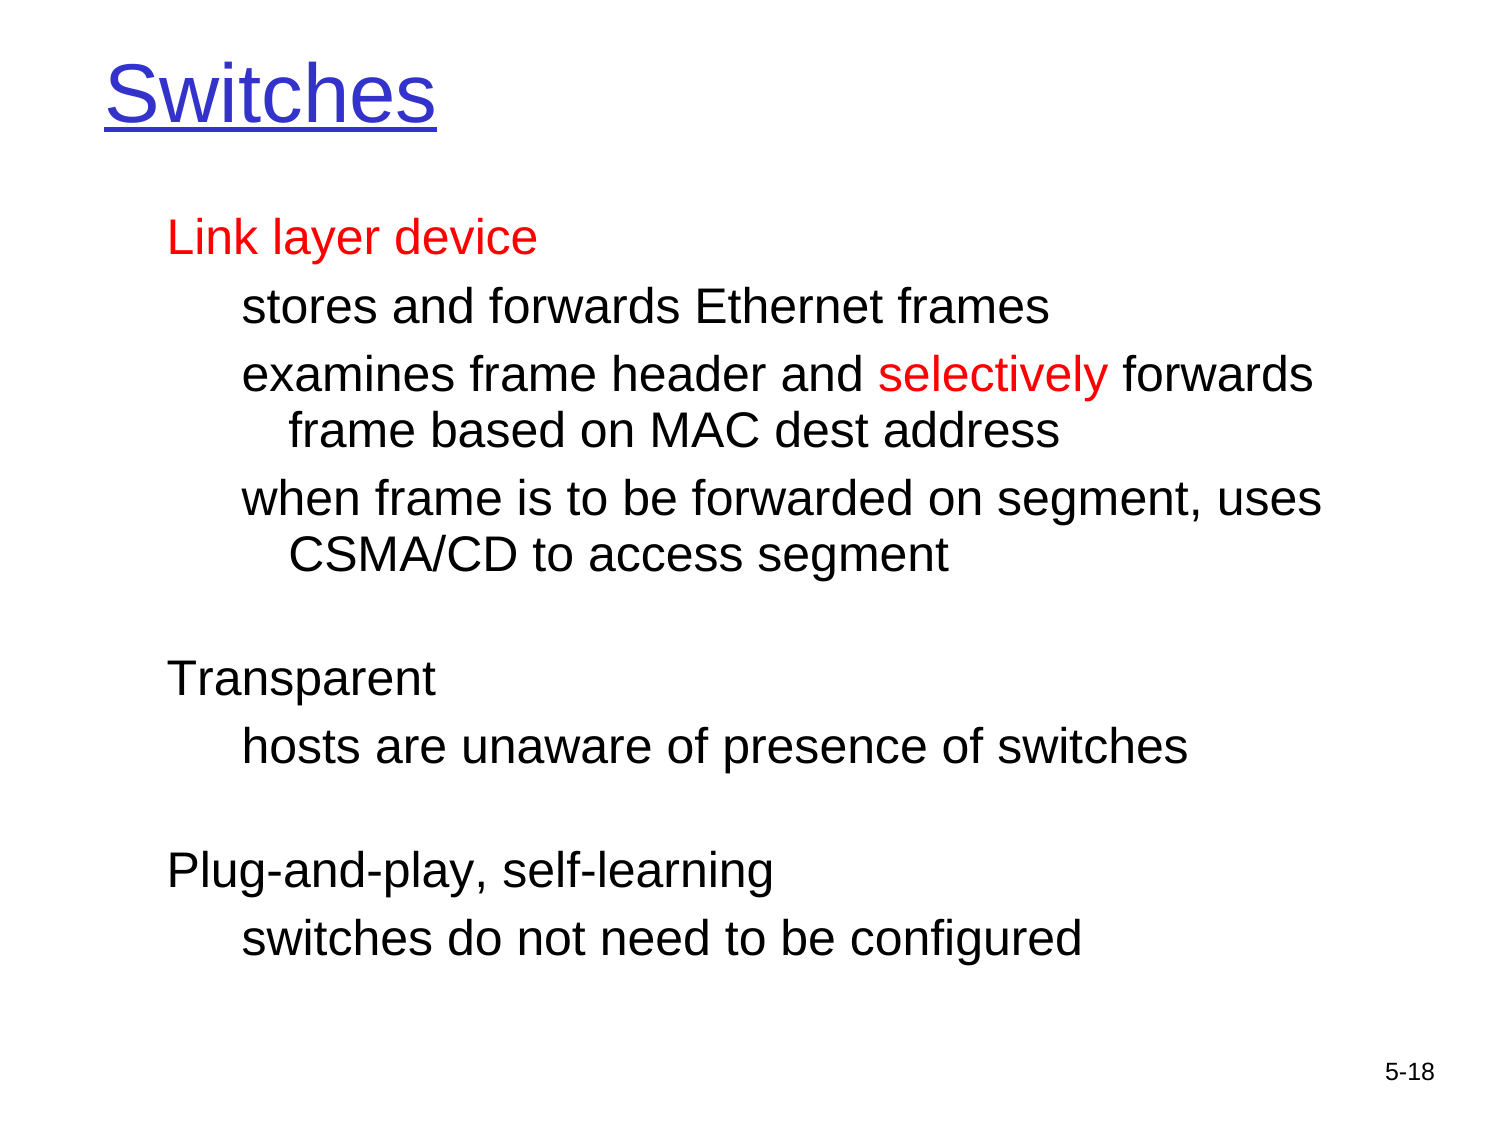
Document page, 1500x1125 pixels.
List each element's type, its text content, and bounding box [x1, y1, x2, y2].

list Link layer device stores and forwards Ethernet frames examines frame header and selectively forwards frame based on MAC dest address when frame is to be forwarded on segment, uses CSMA/CD to access segment Transparent hosts are unaware of presence of switches Plug-and-play, self-learning switches do not need to be configured [151, 202, 1427, 1125]
title Switches [89, 0, 1365, 188]
